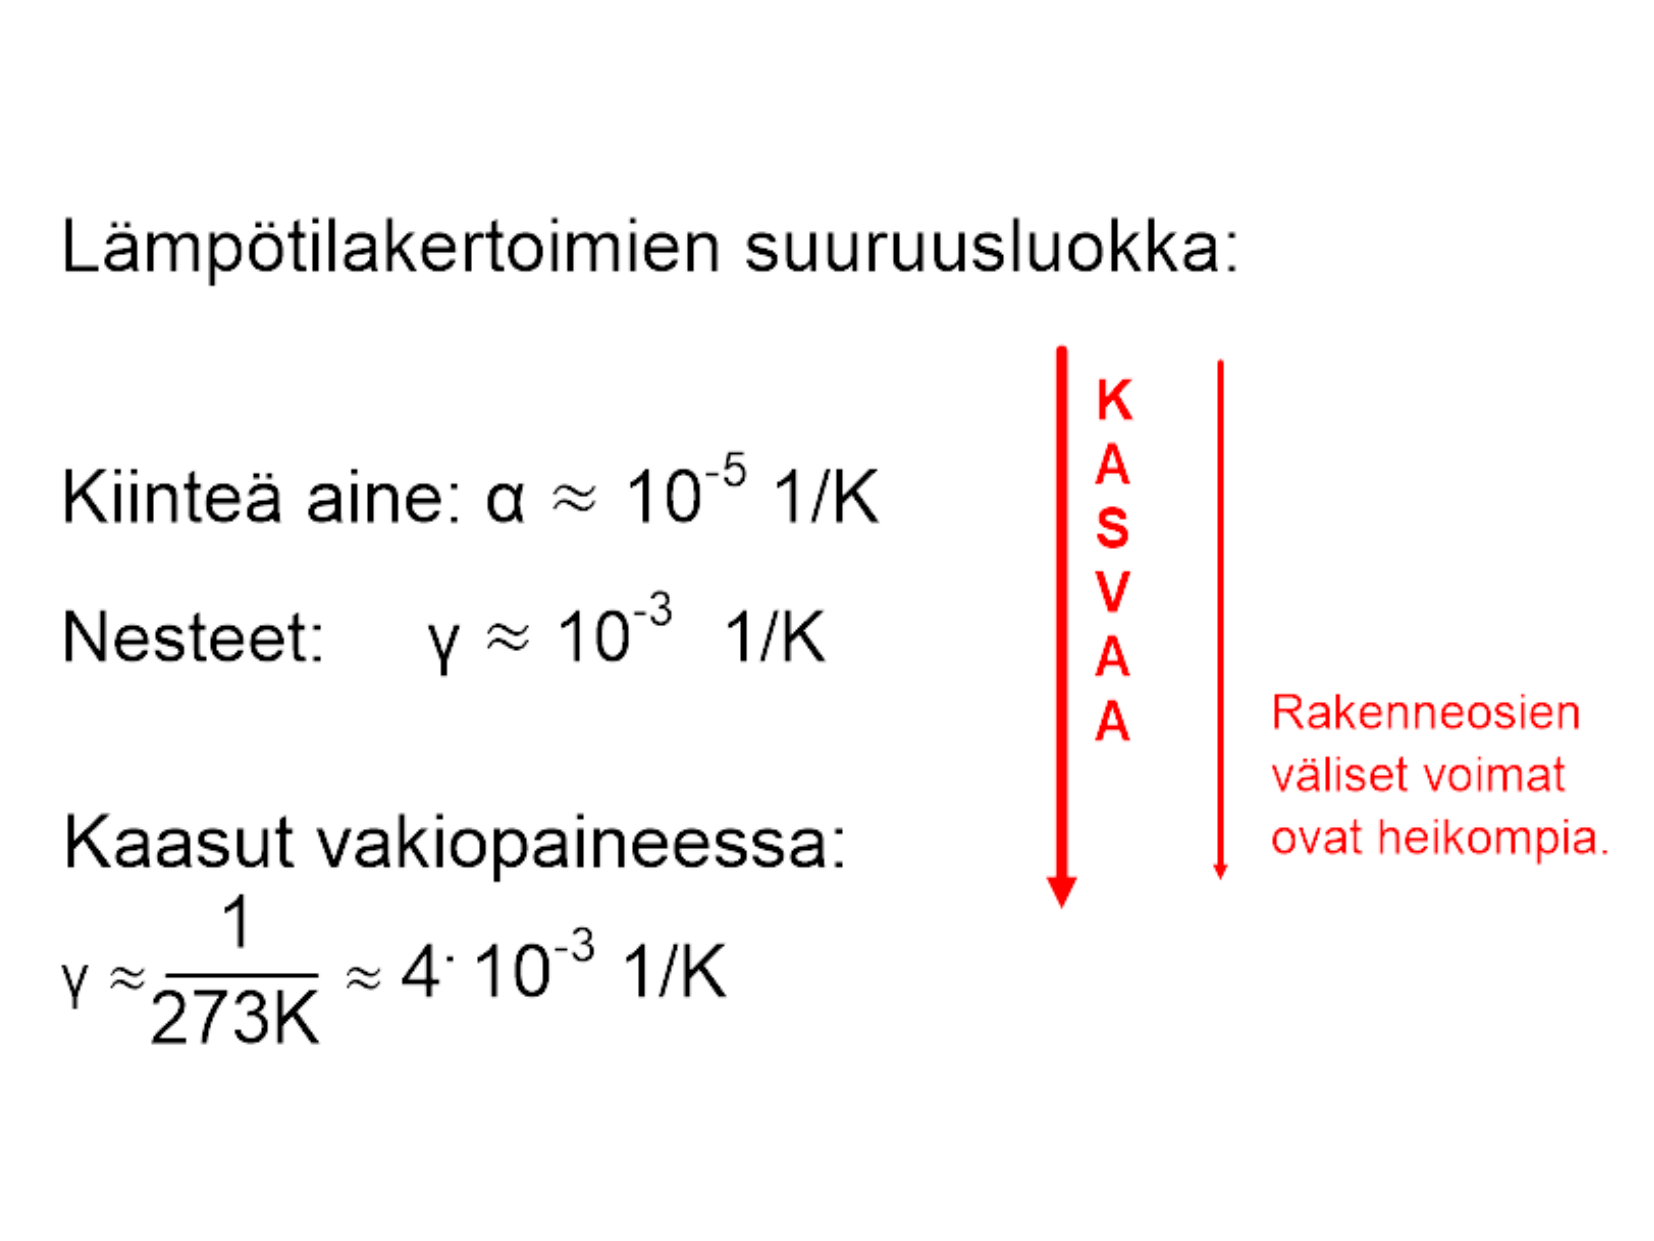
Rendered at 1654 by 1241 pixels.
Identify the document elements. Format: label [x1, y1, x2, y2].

picture [12, 105, 1635, 1123]
